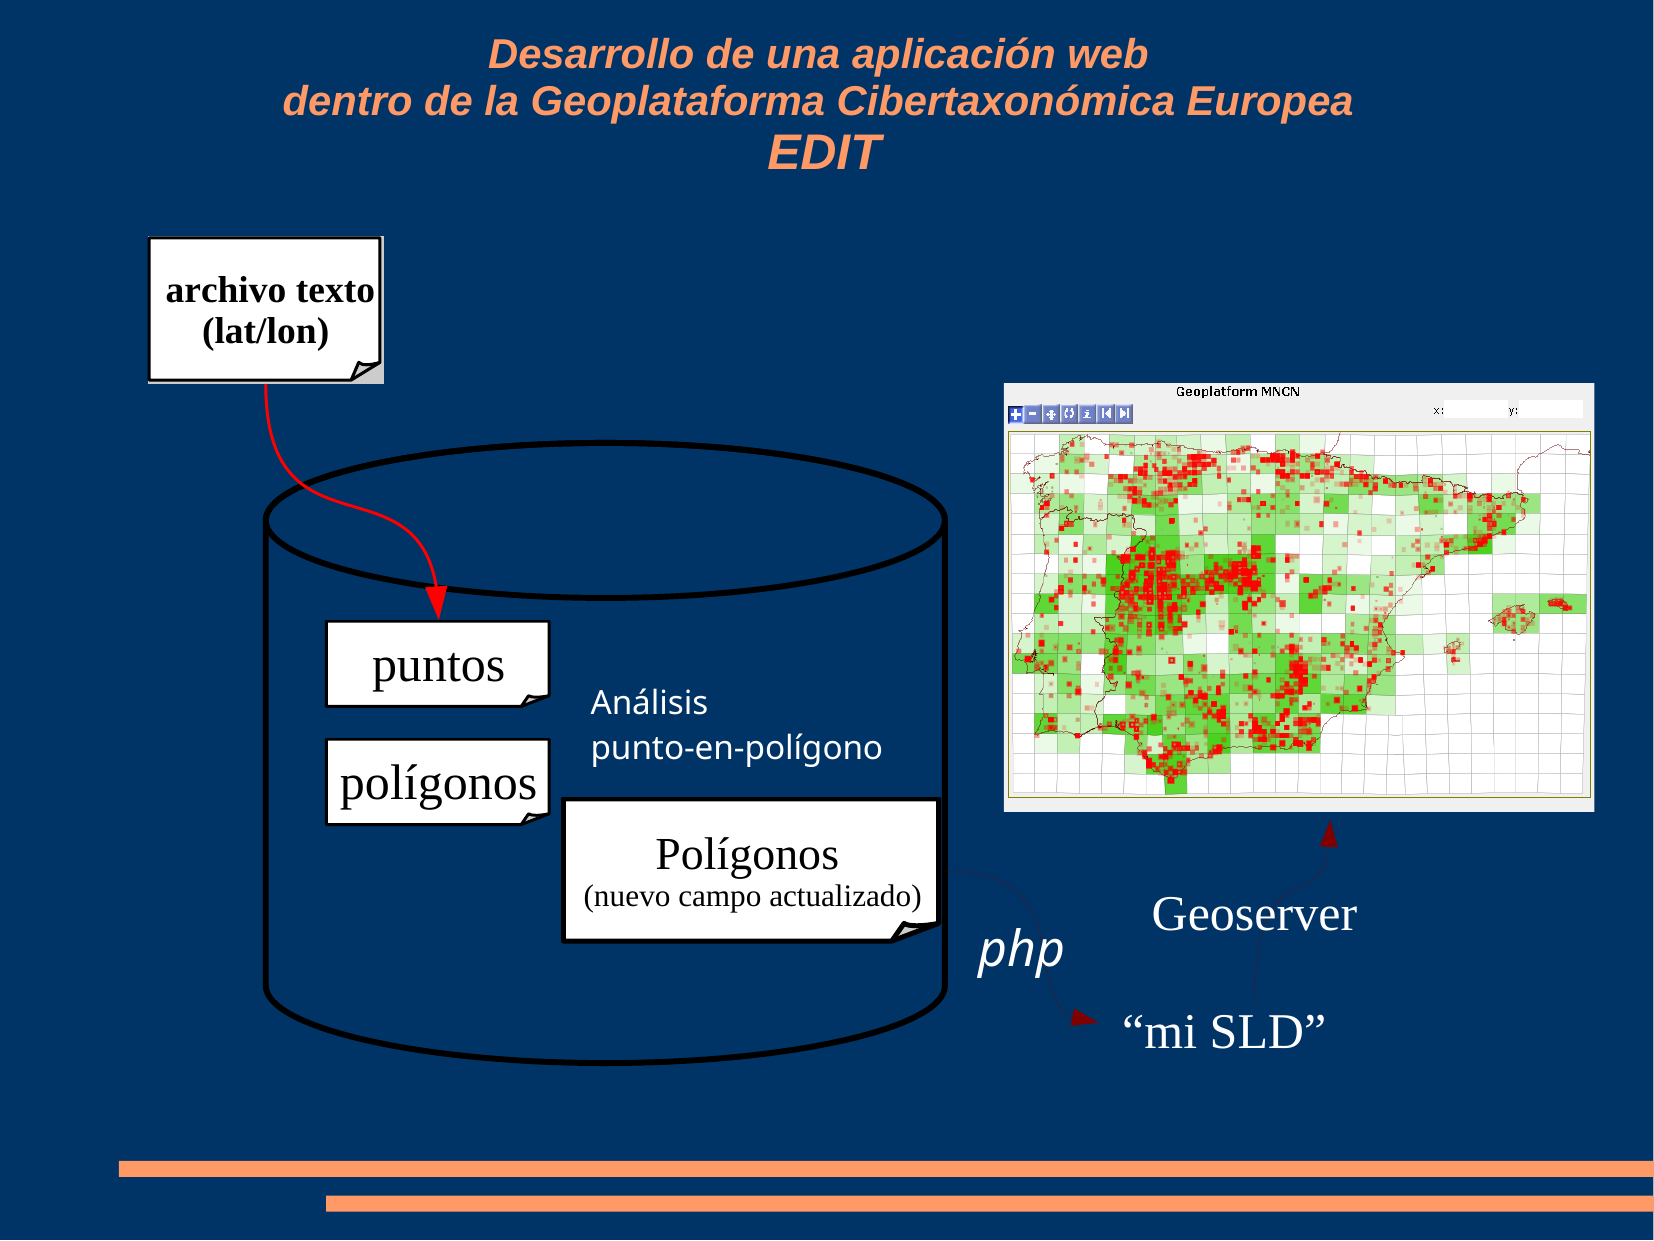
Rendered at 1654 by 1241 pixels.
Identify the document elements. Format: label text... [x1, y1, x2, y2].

title Desarrollo de una aplicación web dentro de la Geoplataforma Cibertaxonómica Europea EDIT [118, 29, 1531, 182]
text_box Geoserver [1151, 885, 1359, 943]
text_box Análisis punto-en-polígono [590, 679, 945, 763]
picture [324, 620, 553, 709]
text_box “mi SLD” [1122, 1003, 1388, 1061]
picture [561, 797, 945, 945]
picture [1003, 383, 1595, 812]
picture [324, 738, 553, 827]
picture [147, 236, 384, 384]
